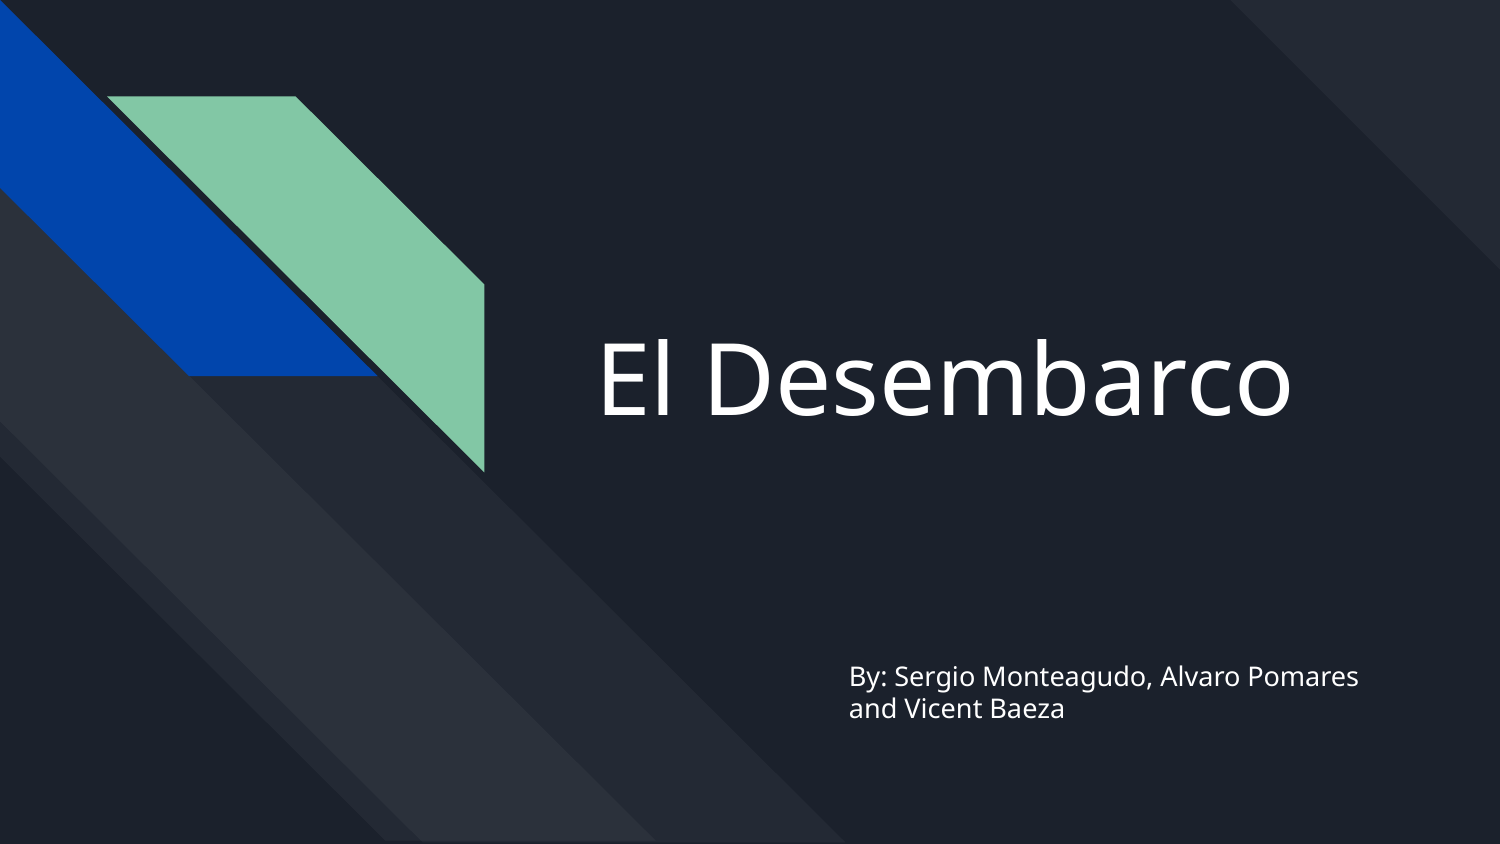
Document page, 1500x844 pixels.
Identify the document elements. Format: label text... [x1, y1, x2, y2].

title El Desembarco [580, 300, 1477, 544]
subtitle By: Sergio Monteagudo, Alvaro Pomares and Vicent Baeza [833, 643, 1404, 727]
